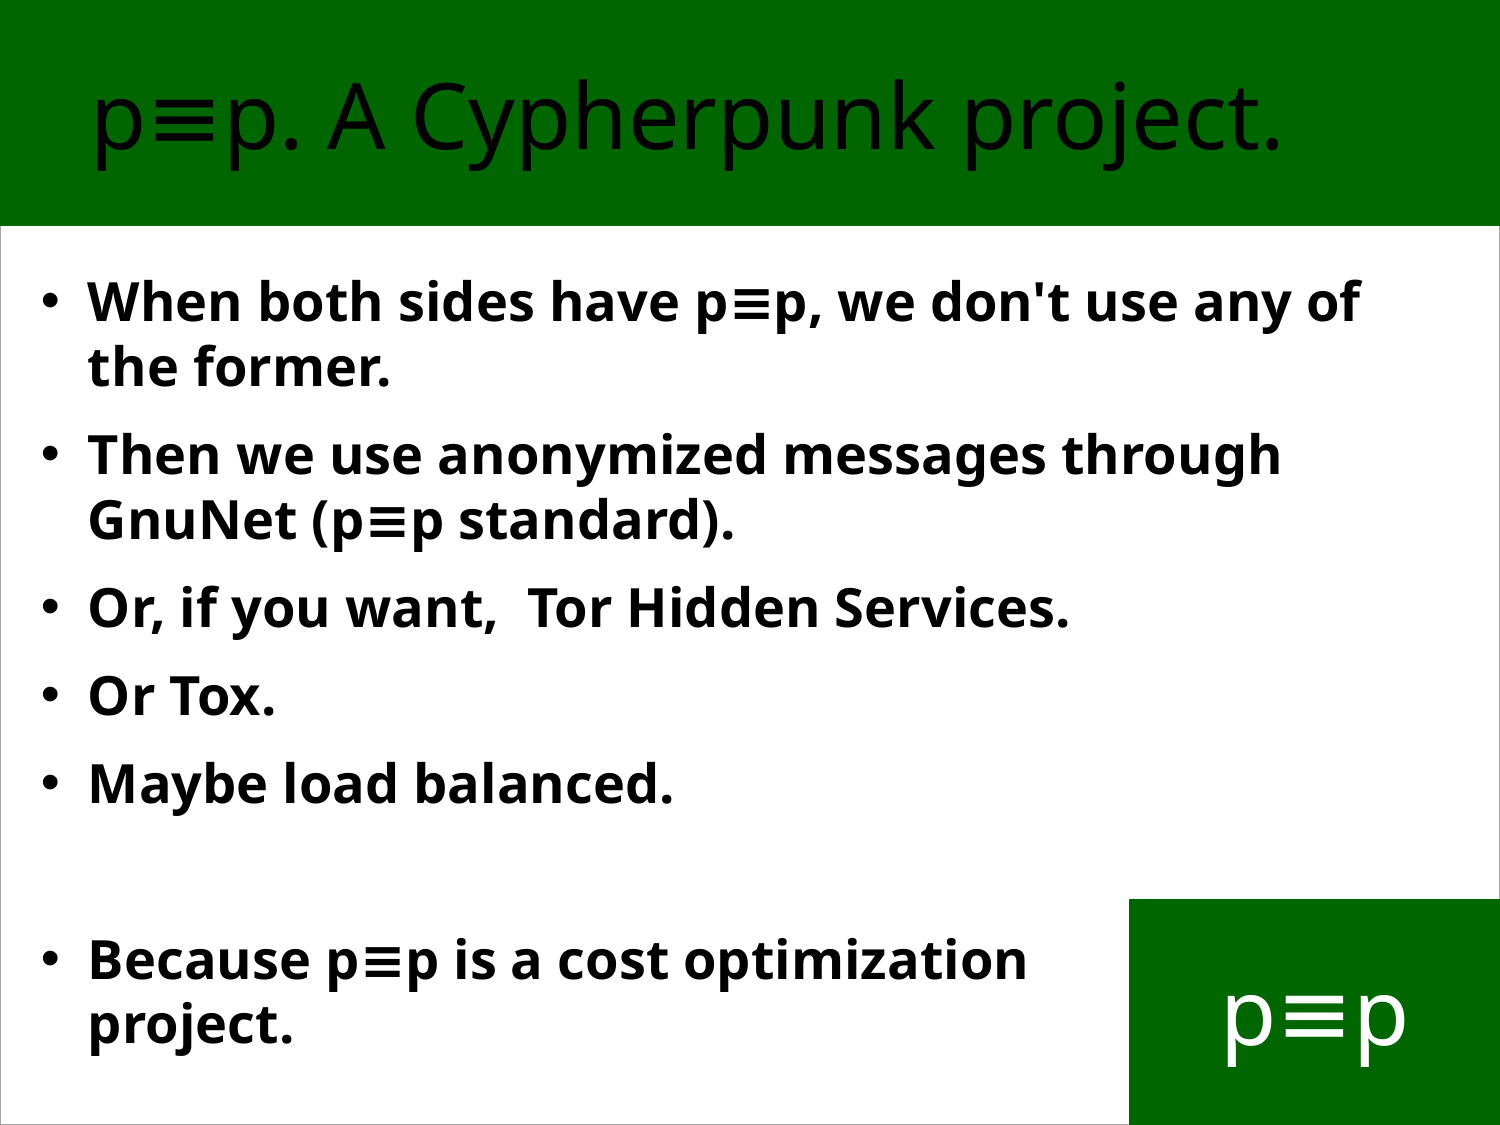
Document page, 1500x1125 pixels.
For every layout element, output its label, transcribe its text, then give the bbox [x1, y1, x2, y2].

text_box p≡p [1130, 899, 1500, 1125]
list When both sides have p≡p, we don't use any of the former. Then we use anonymized messages through GnuNet (p≡p standard). Or, if you want, Tor Hidden Services. Or Tox. Maybe load balanced. Because p≡p is a cost optimization project. [25, 260, 1404, 1103]
title p≡p. A Cypherpunk project. [0, 0, 1500, 225]
